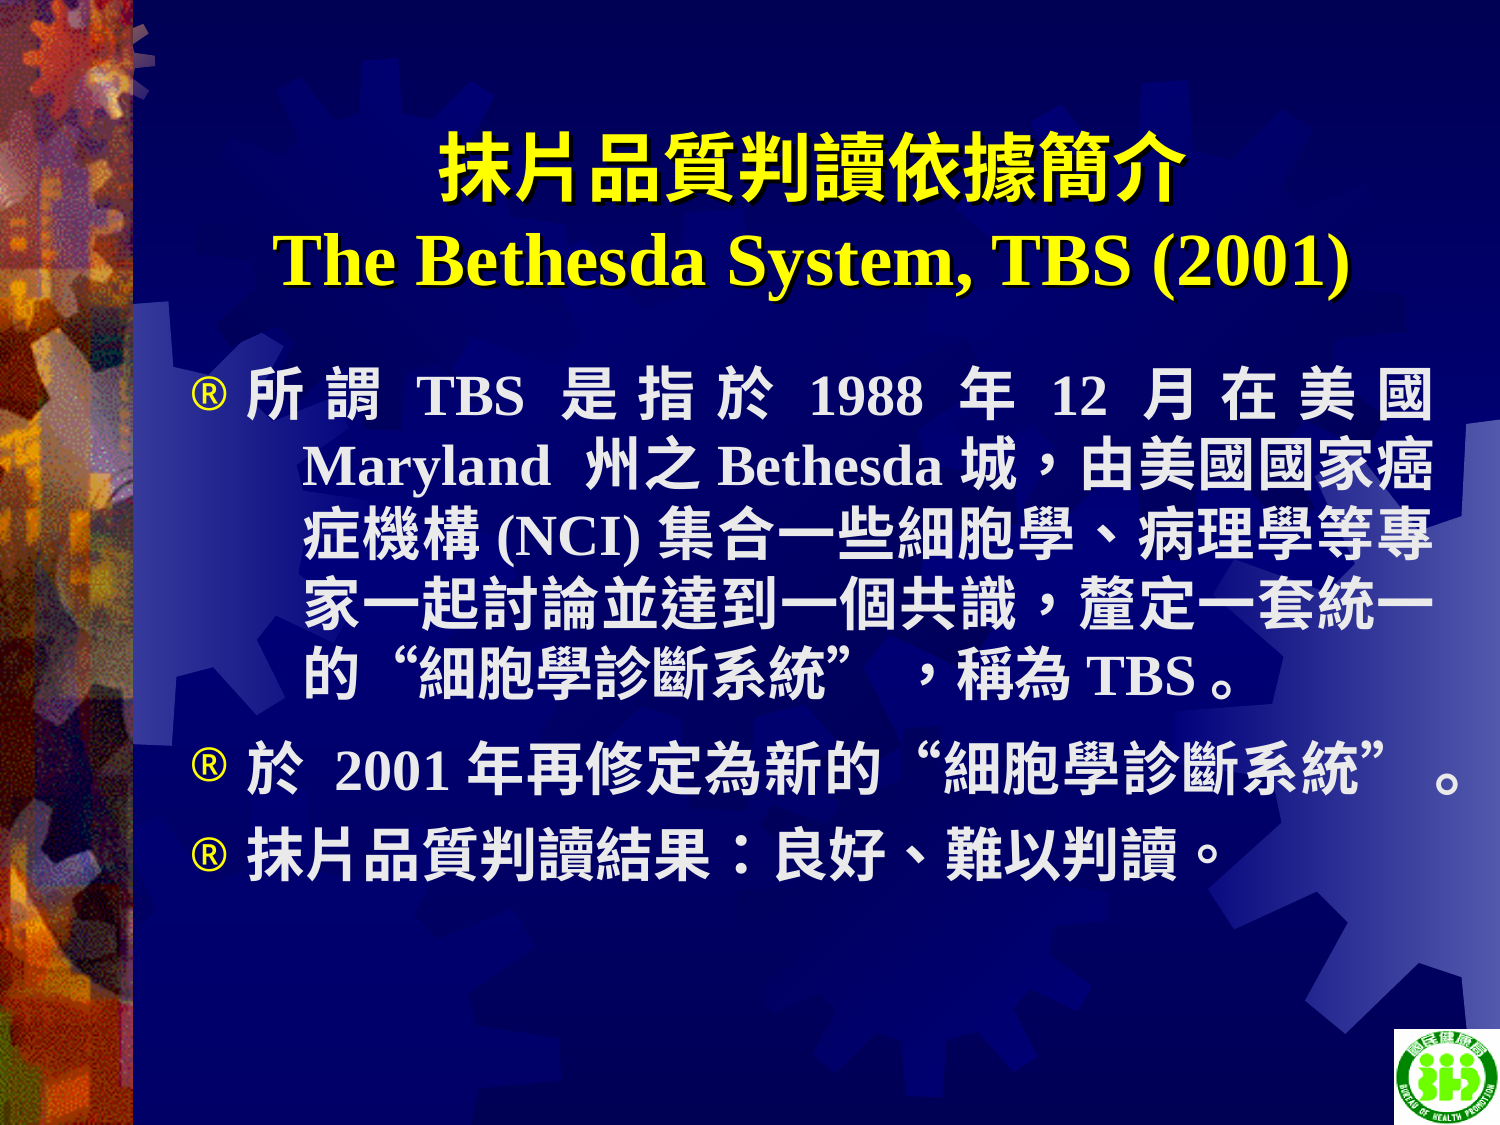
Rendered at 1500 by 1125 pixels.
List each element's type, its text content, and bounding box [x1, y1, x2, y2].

list 所謂TBS是指於1988年12月在美國 Maryland 州之Bethesda城，由美國國家癌症機構(NCI)集合一些細胞學、病理學等專家一起討論並達到一個共識，釐定一套統一的“細胞學診斷系統” ，稱為TBS。 於 2001年再修定為新的“細胞學診斷系統” 。 抹片品質判讀結果：良好、難以判讀。 [174, 350, 1450, 1026]
title 抹片品質判讀依據簡介 The Bethesda System, TBS (2001) [174, 112, 1450, 300]
